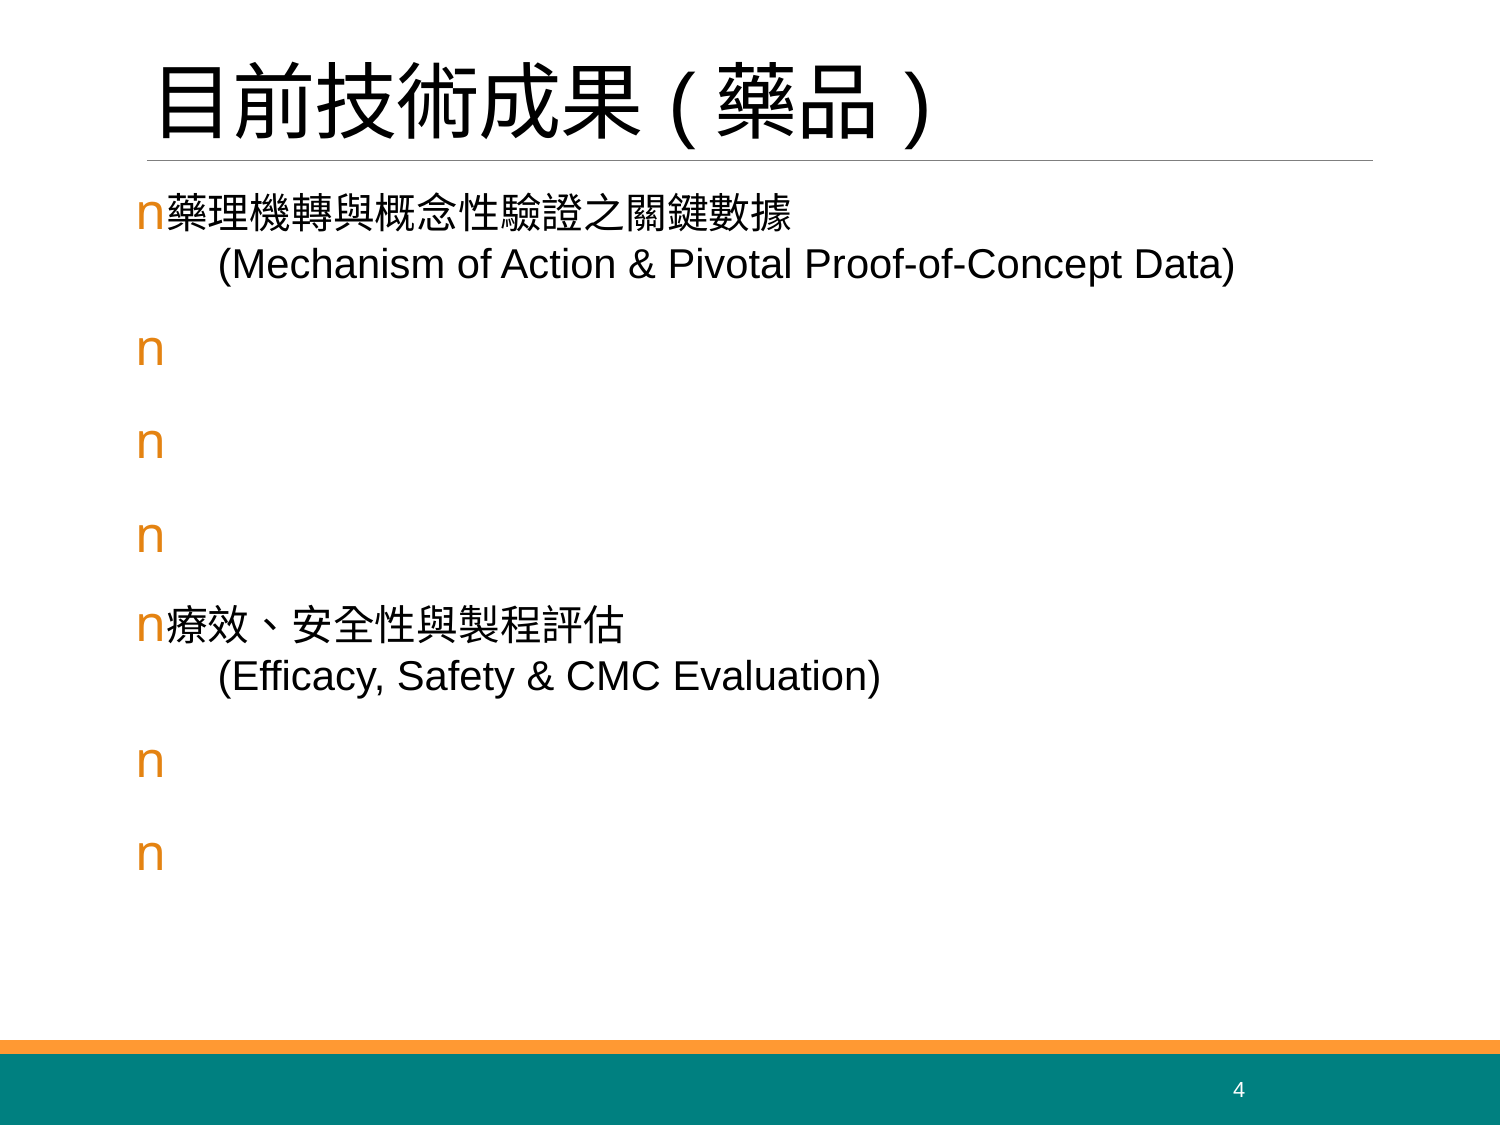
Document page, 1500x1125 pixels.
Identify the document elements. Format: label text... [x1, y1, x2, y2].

text_box [1218, 1059, 1380, 1120]
title 目前技術成果(藥品) [135, 1, 1373, 161]
list 藥理機轉與概念性驗證之關鍵數據 (Mechanism of Action & Pivotal Proof-of-Concept Data) 療效、安全性與製程評估 (Efficacy, Safety & CMC Evaluation) [135, 172, 1373, 963]
